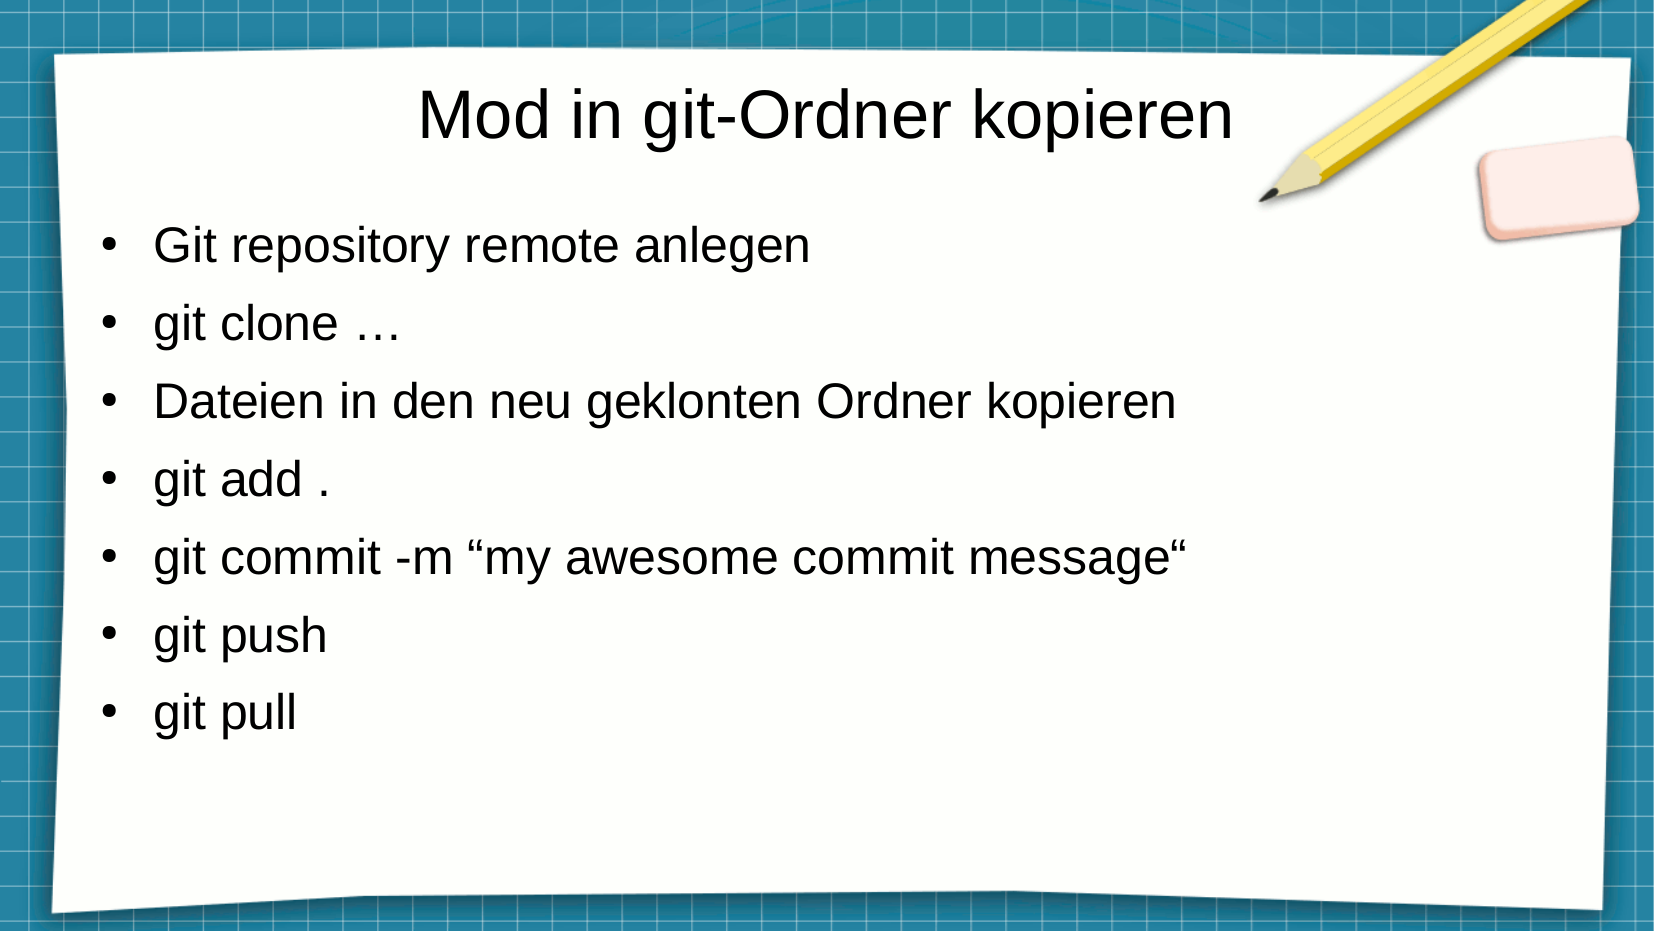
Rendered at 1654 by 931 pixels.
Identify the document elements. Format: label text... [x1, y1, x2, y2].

title Mod in git-Ordner kopieren [82, 37, 1571, 193]
list Git repository remote anlegen git clone … Dateien in den neu geklonten Ordner kopieren git add . git commit -m “my awesome commit message“ git push git pull [82, 217, 1571, 758]
picture [0, 0, 1654, 931]
